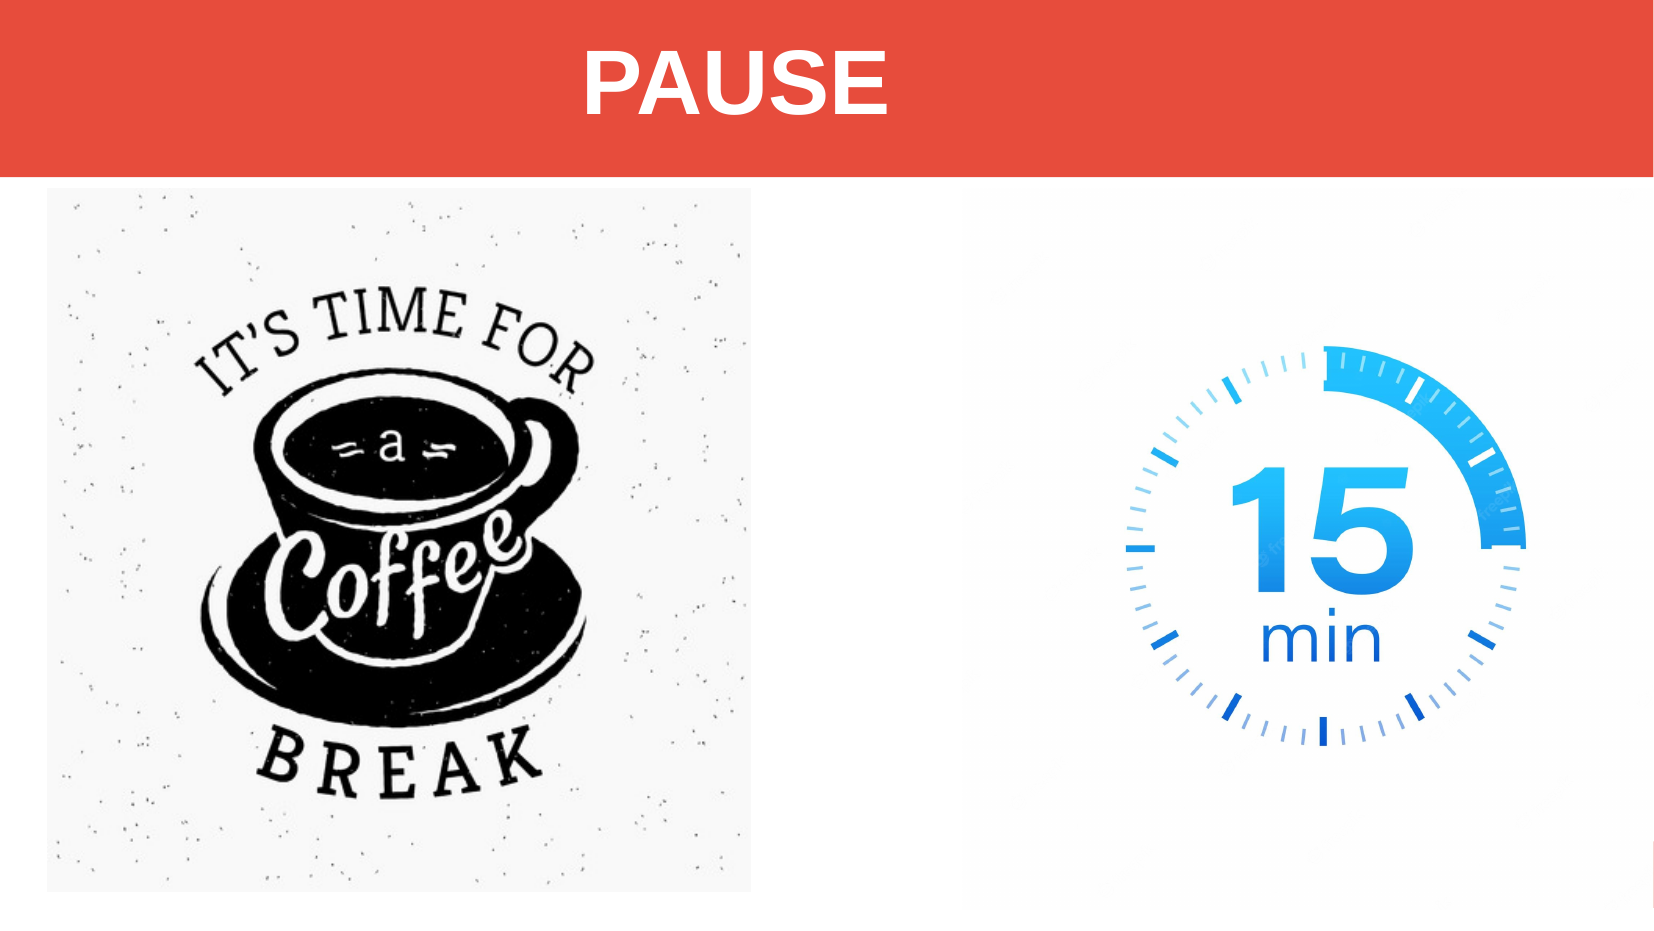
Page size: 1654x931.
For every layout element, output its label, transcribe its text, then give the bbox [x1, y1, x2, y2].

text_box PAUSE [566, 24, 934, 142]
picture [47, 188, 751, 893]
picture [962, 188, 1654, 910]
